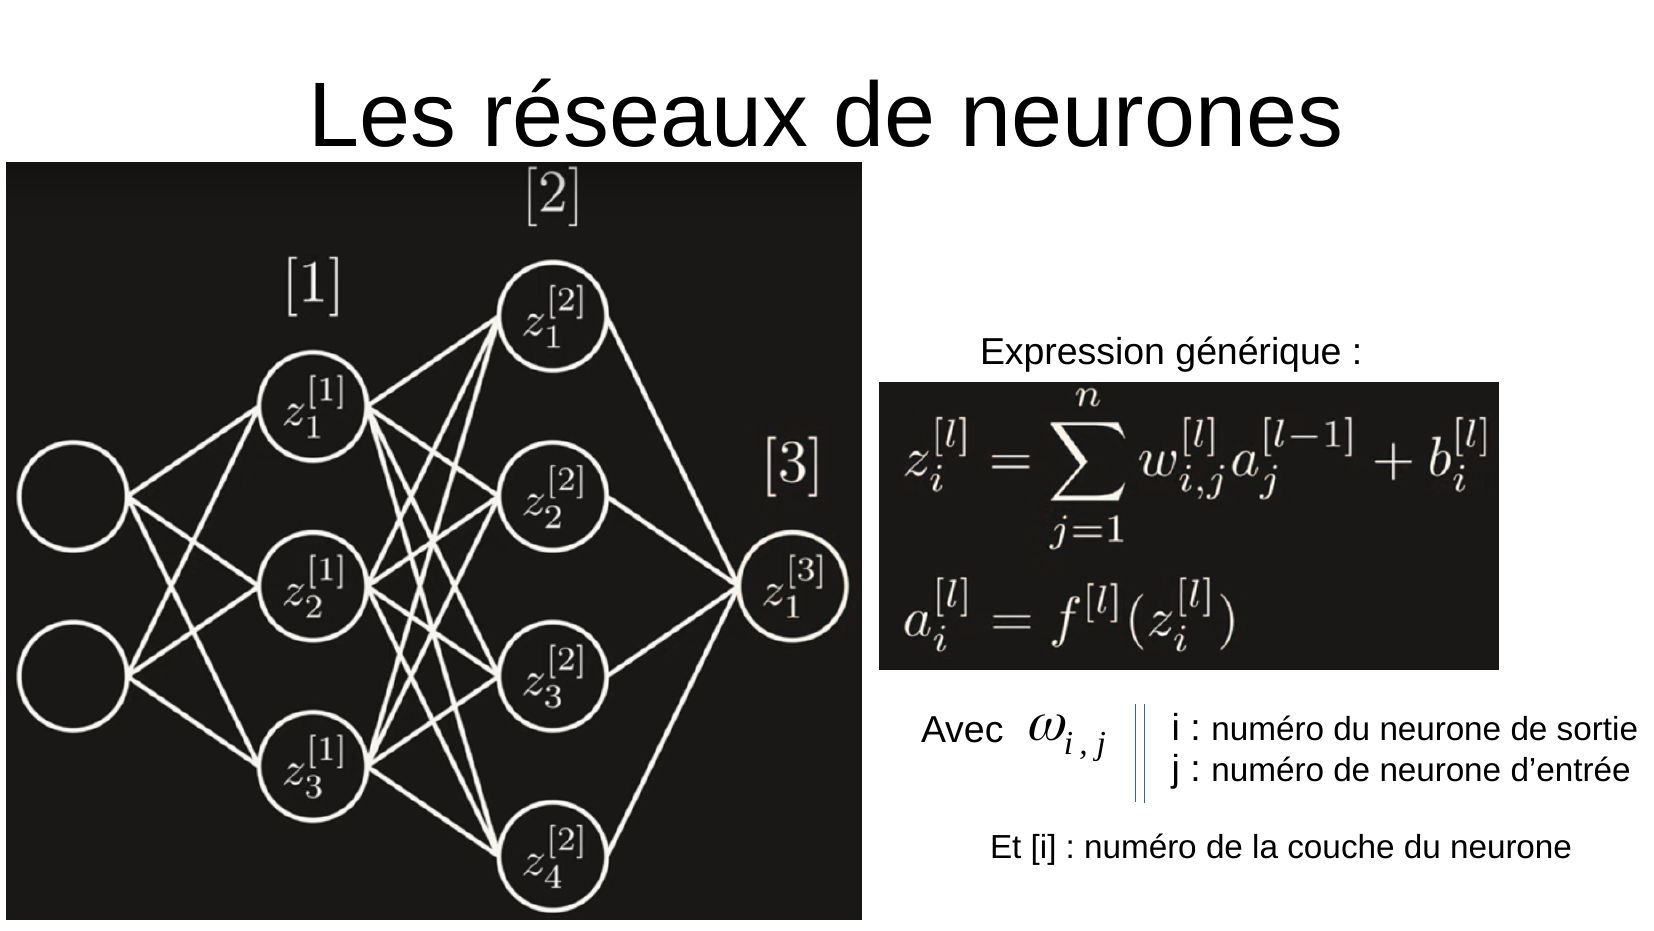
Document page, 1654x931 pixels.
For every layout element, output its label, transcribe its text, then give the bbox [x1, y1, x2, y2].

text_box i : numéro du neurone de sortie j : numéro de neurone d’entrée [1156, 698, 1654, 798]
picture [6, 162, 862, 920]
chart [1018, 712, 1113, 762]
text_box Et [i] : numéro de la couche du neurone [975, 821, 1588, 874]
title Les réseaux de neurones [82, 37, 1571, 193]
picture [879, 382, 1499, 670]
text_box Avec [906, 700, 1019, 758]
text_box Expression générique : [965, 322, 1378, 380]
